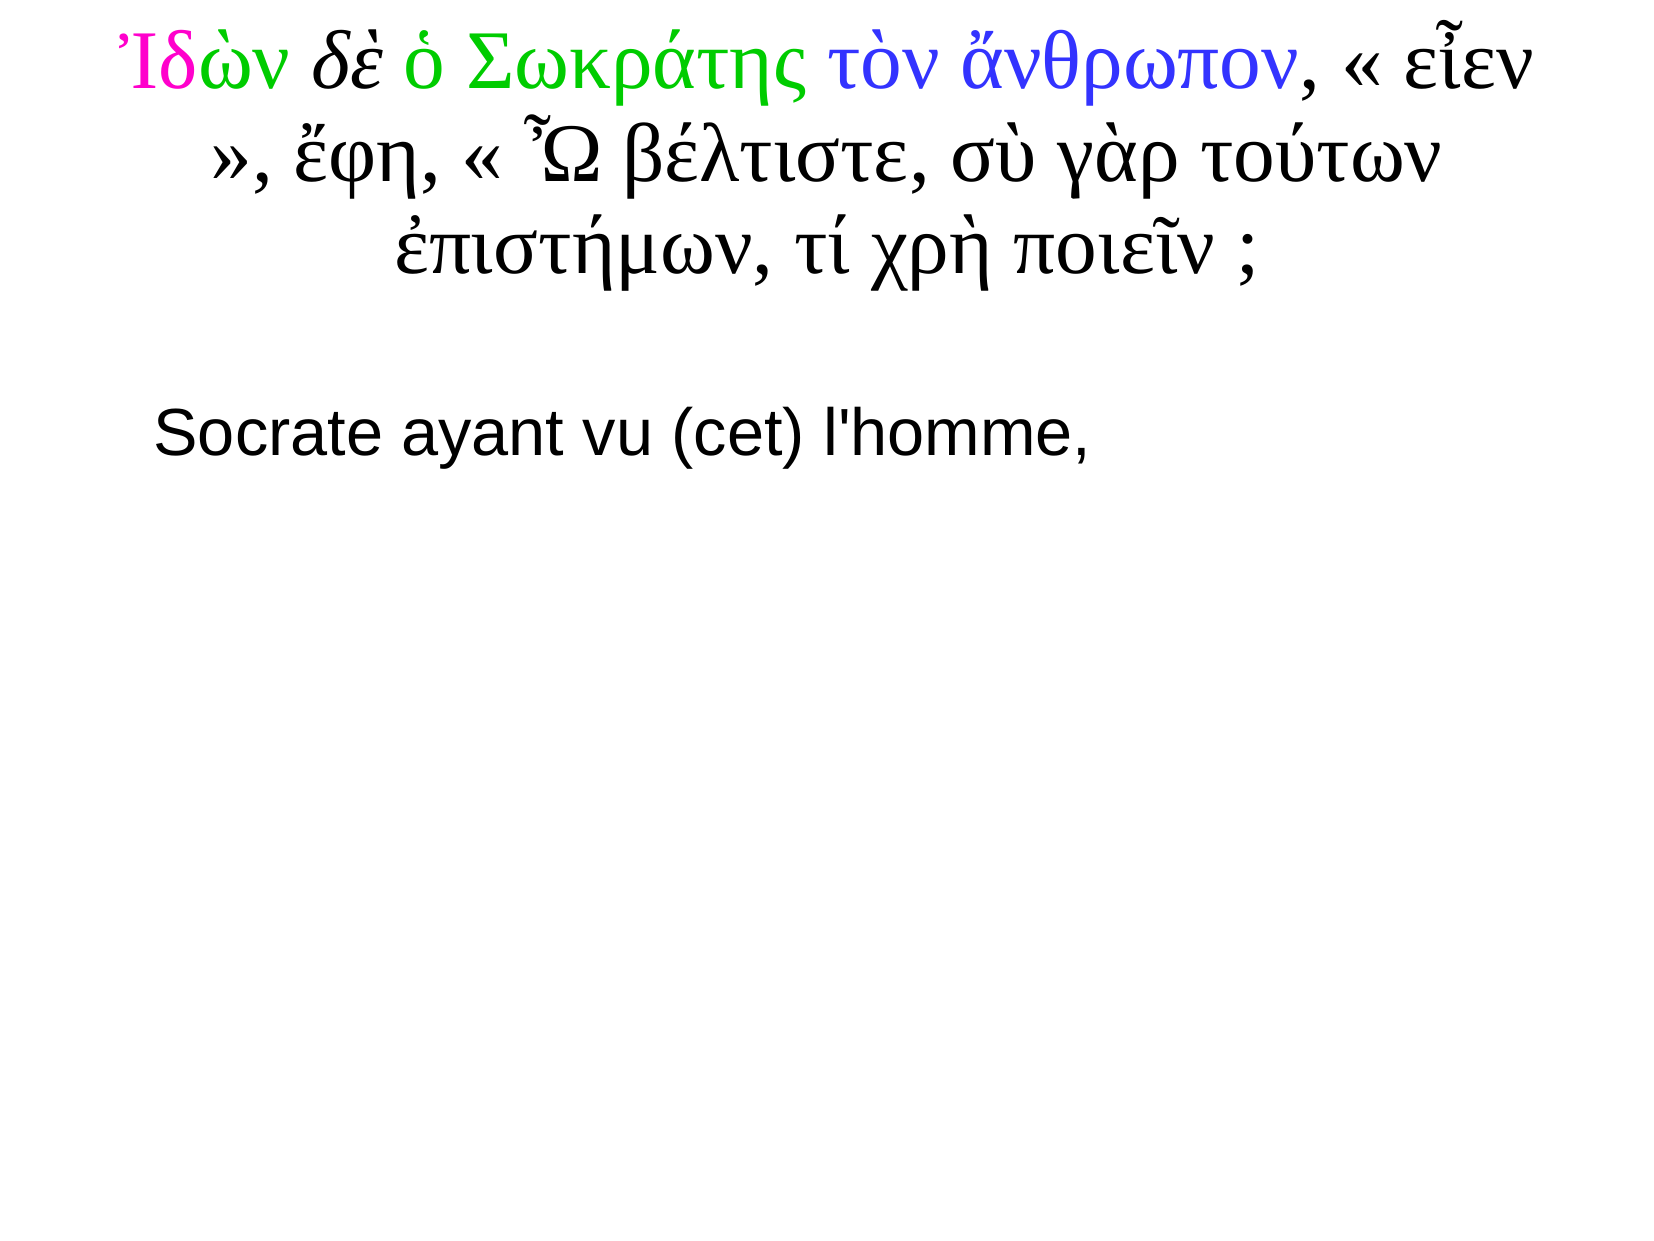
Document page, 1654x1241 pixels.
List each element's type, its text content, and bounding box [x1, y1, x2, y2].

list Socrate ayant vu (cet) l'homme, [82, 290, 1571, 1109]
title Ἰδὼν δὲ ὁ Σωκράτης τὸν ἄνθρωπον, « εἶεν », ἔφη, « Ὦ βέλτιστε, σὺ γὰρ τούτων ἐπιστήμων, τί χρὴ ποιεῖν ; [82, 14, 1571, 290]
